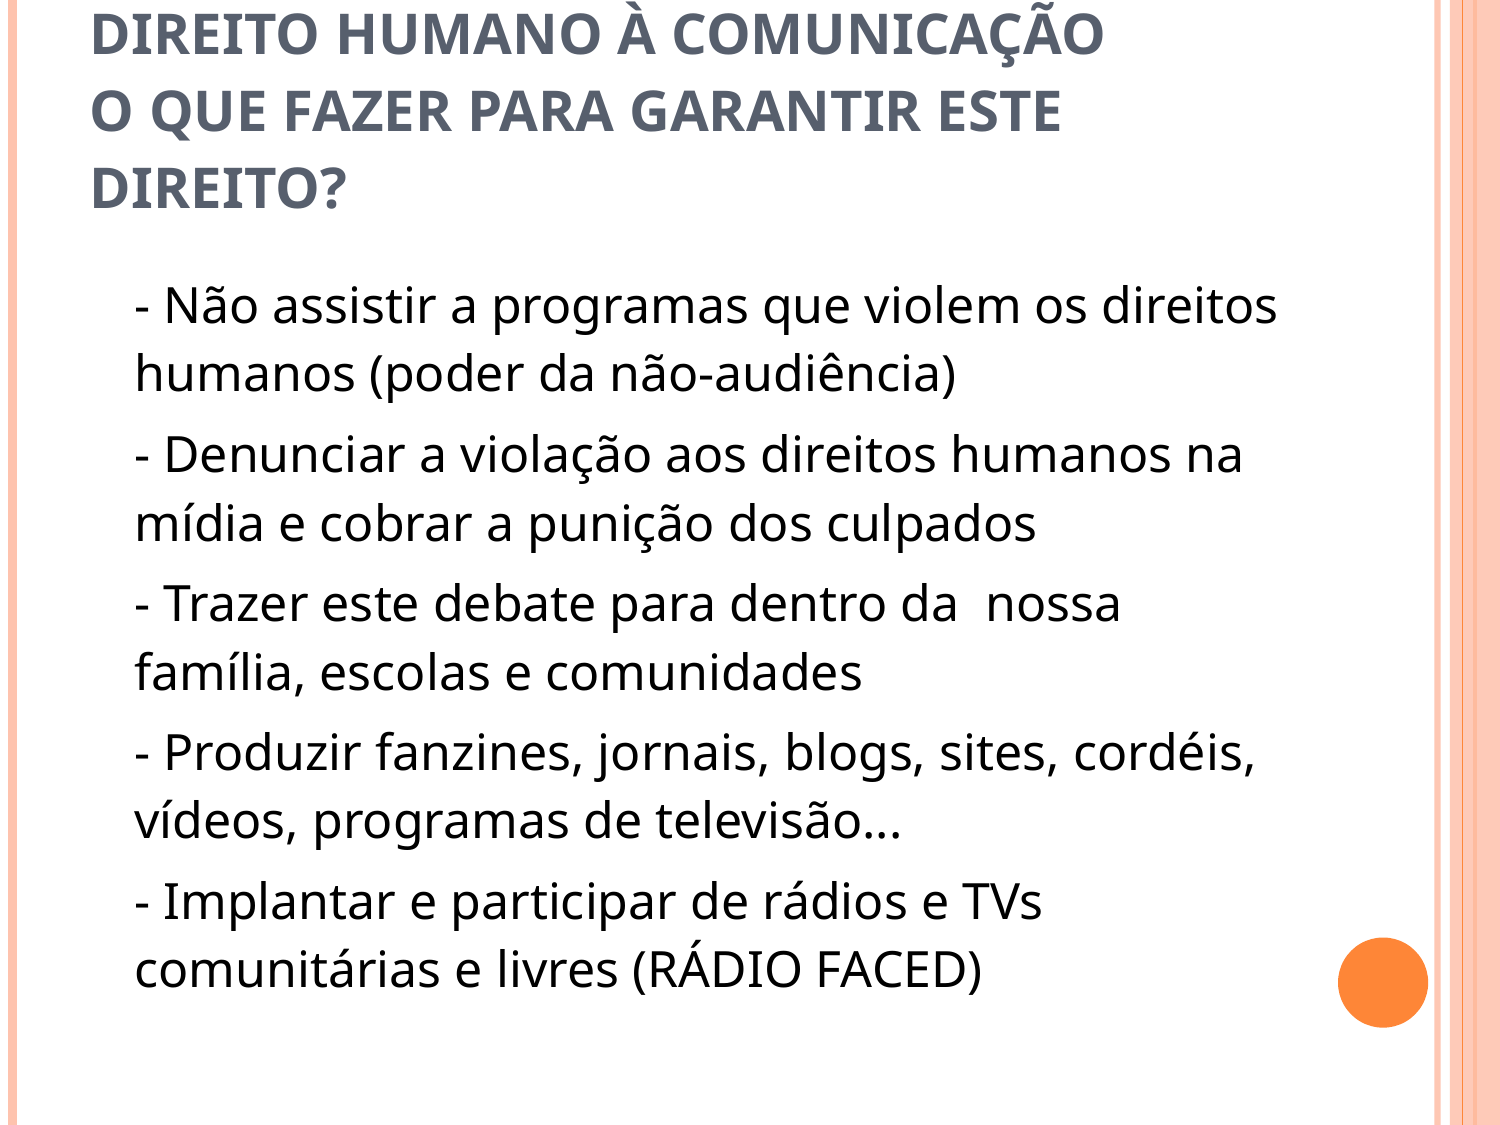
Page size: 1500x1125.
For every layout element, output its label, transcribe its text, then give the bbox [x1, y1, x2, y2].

title DIREITO HUMANO À COMUNICAÇÃO O QUE FAZER PARA GARANTIR ESTE DIREITO? [74, 20, 1300, 233]
list - Não assistir a programas que violem os direitos humanos (poder da não-audiência) - Denunciar a violação aos direitos humanos na mídia e cobrar a punição dos culpados - Trazer este debate para dentro da nossa família, escolas e comunidades - Produzir fanzines, jornais, blogs, sites, cordéis, vídeos, programas de televisão... - Implantar e participar de rádios e TVs comunitárias e livres (RÁDIO FACED) [74, 262, 1300, 1063]
